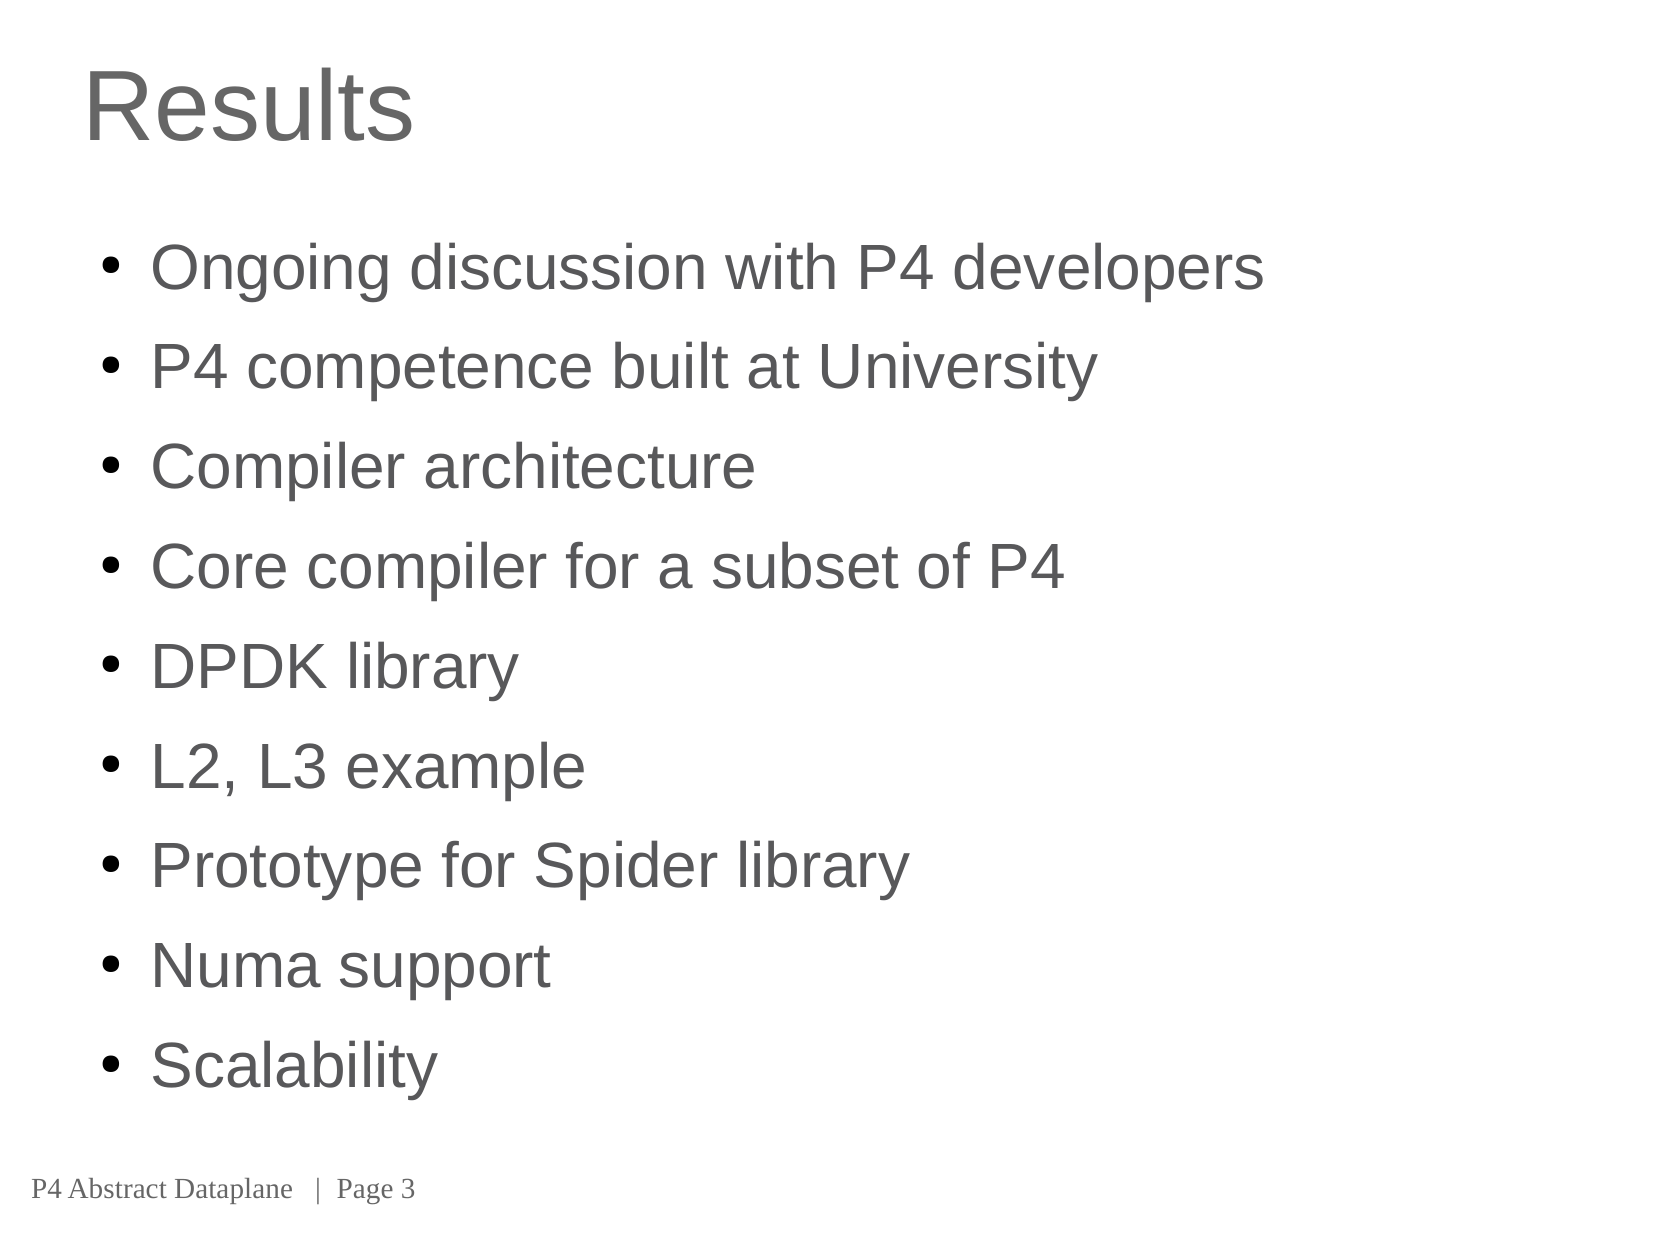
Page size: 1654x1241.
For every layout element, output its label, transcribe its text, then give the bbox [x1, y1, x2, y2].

list Ongoing discussion with P4 developers P4 competence built at University Compiler architecture Core compiler for a subset of P4 DPDK library L2, L3 example Prototype for Spider library Numa support Scalability [82, 231, 1607, 1111]
title Results [82, 2, 1571, 210]
